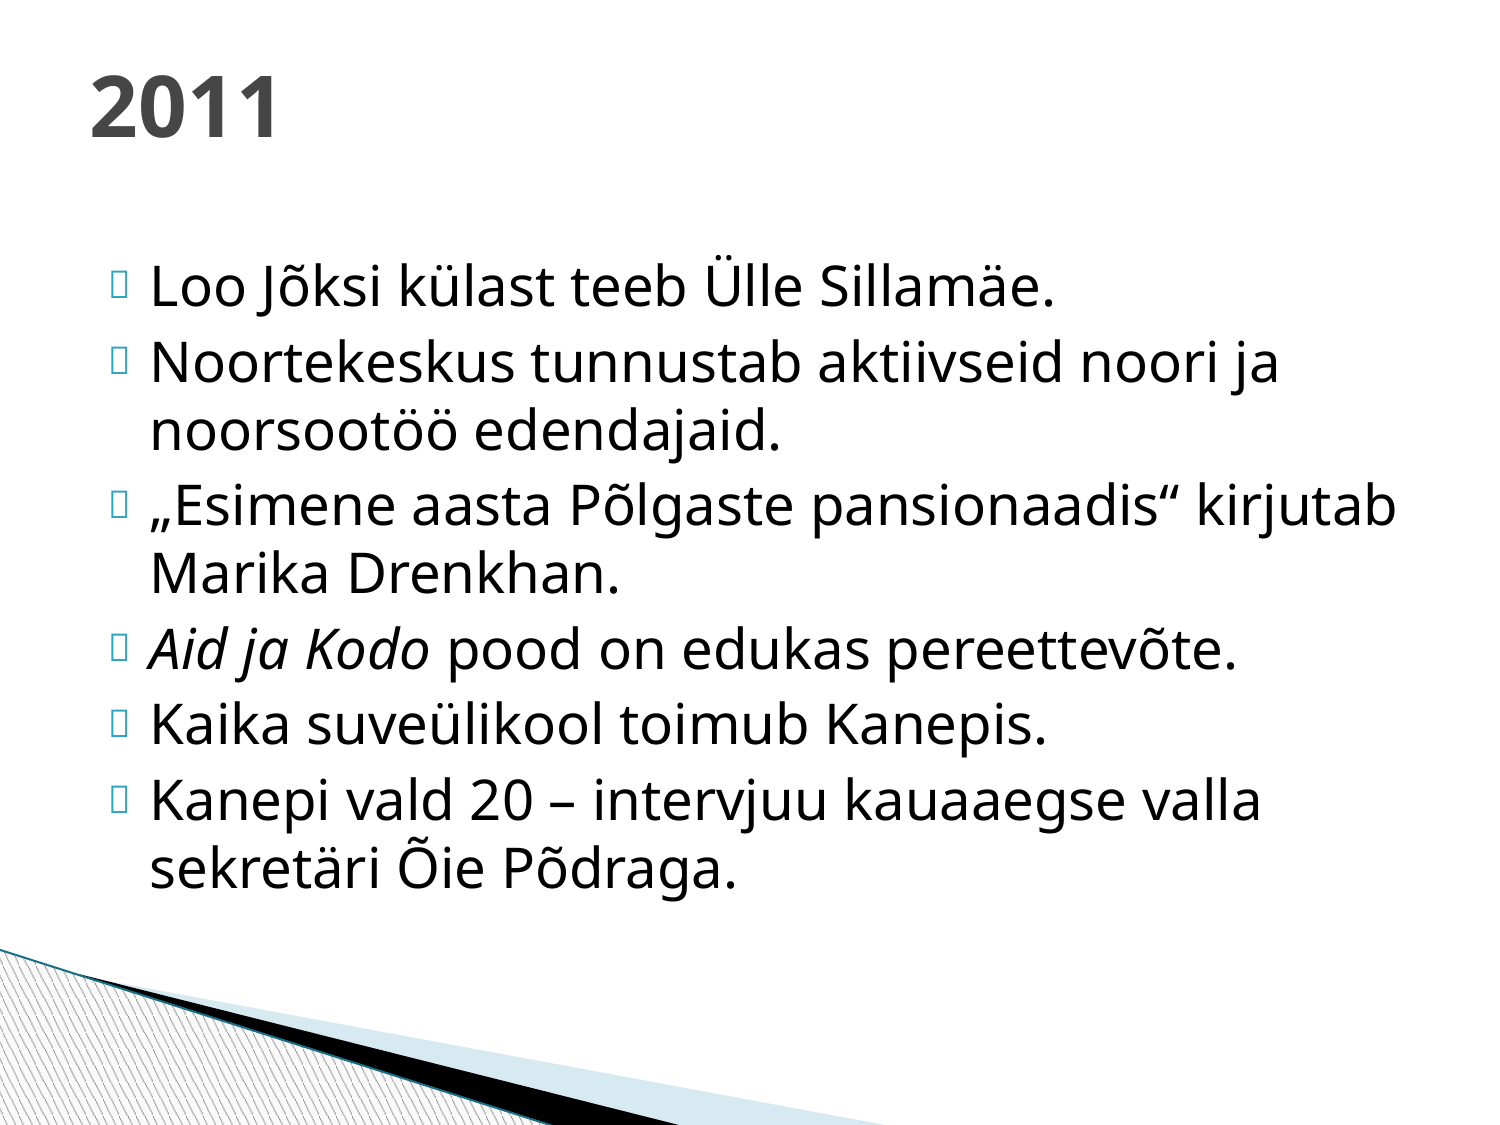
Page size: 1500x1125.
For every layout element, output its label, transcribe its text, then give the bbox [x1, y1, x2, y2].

list Loo Jõksi külast teeb Ülle Sillamäe. Noortekeskus tunnustab aktiivseid noori ja noorsootöö edendajaid. „Esimene aasta Põlgaste pansionaadis“ kirjutab Marika Drenkhan. Aid ja Kodo pood on edukas pereettevõte. Kaika suveülikool toimub Kanepis. Kanepi vald 20 – intervjuu kauaaegse valla sekretäri Õie Põdraga. [75, 243, 1425, 986]
title 2011 [75, 45, 1425, 233]
picture [0, 952, 543, 1125]
